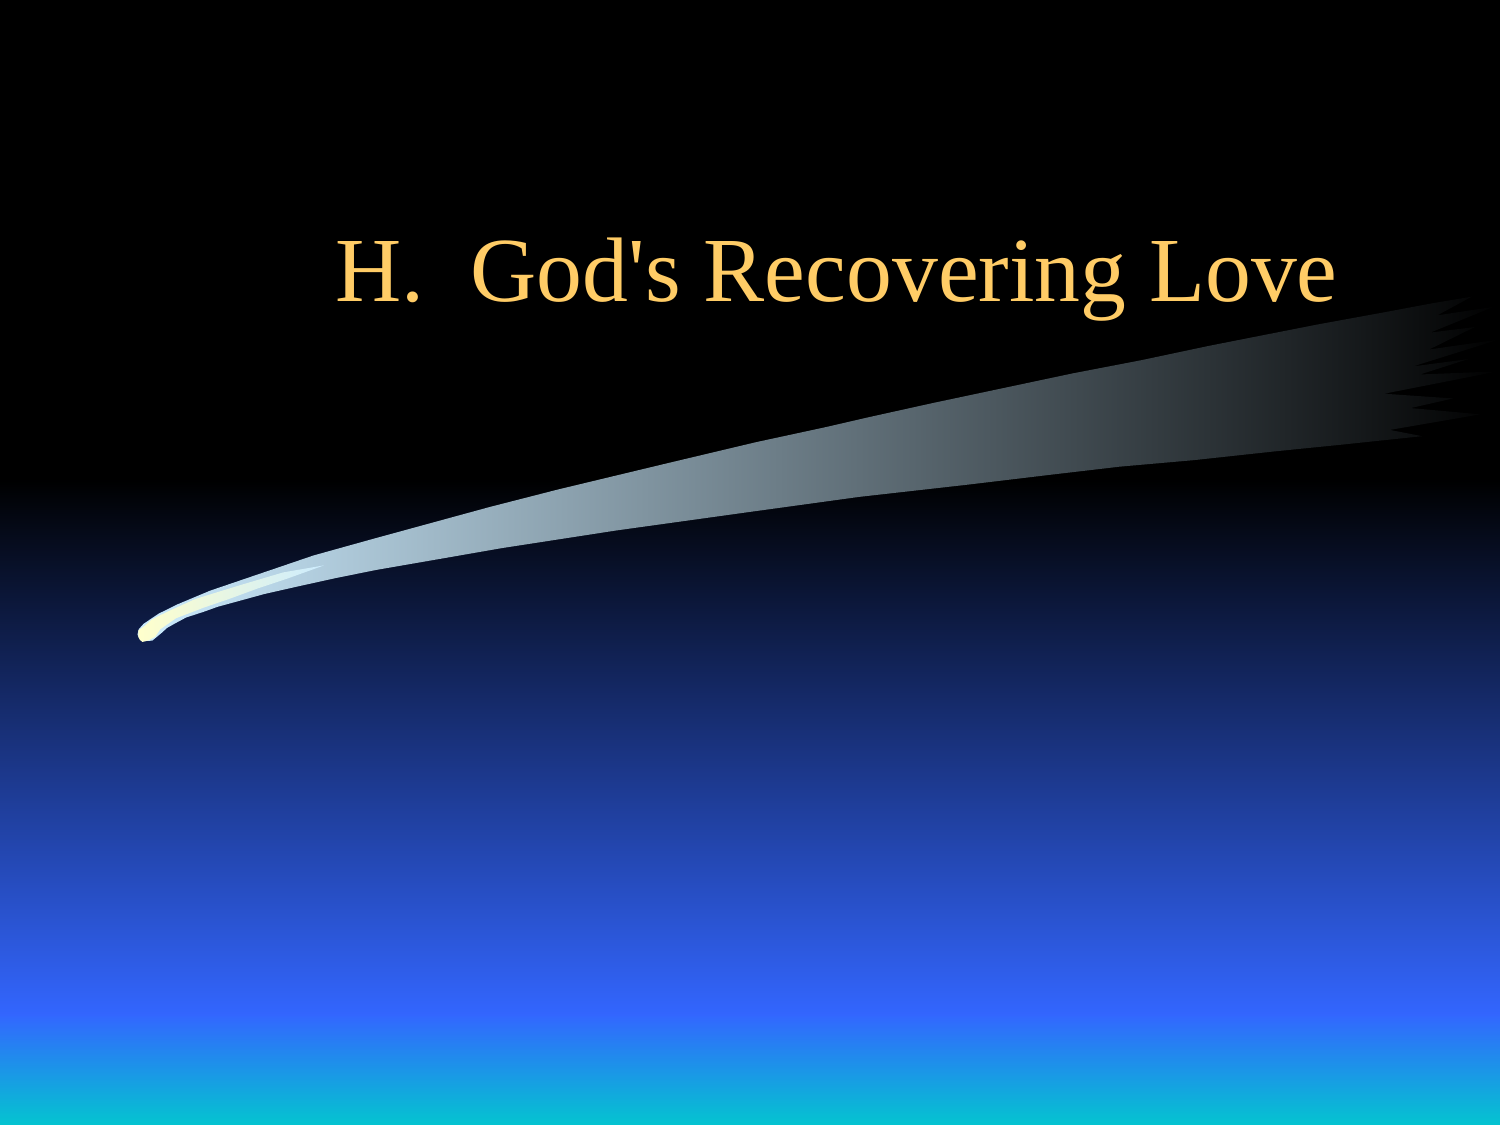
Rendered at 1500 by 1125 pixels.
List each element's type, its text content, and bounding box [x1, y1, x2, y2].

title H. God's Recovering Love [200, 176, 1476, 365]
